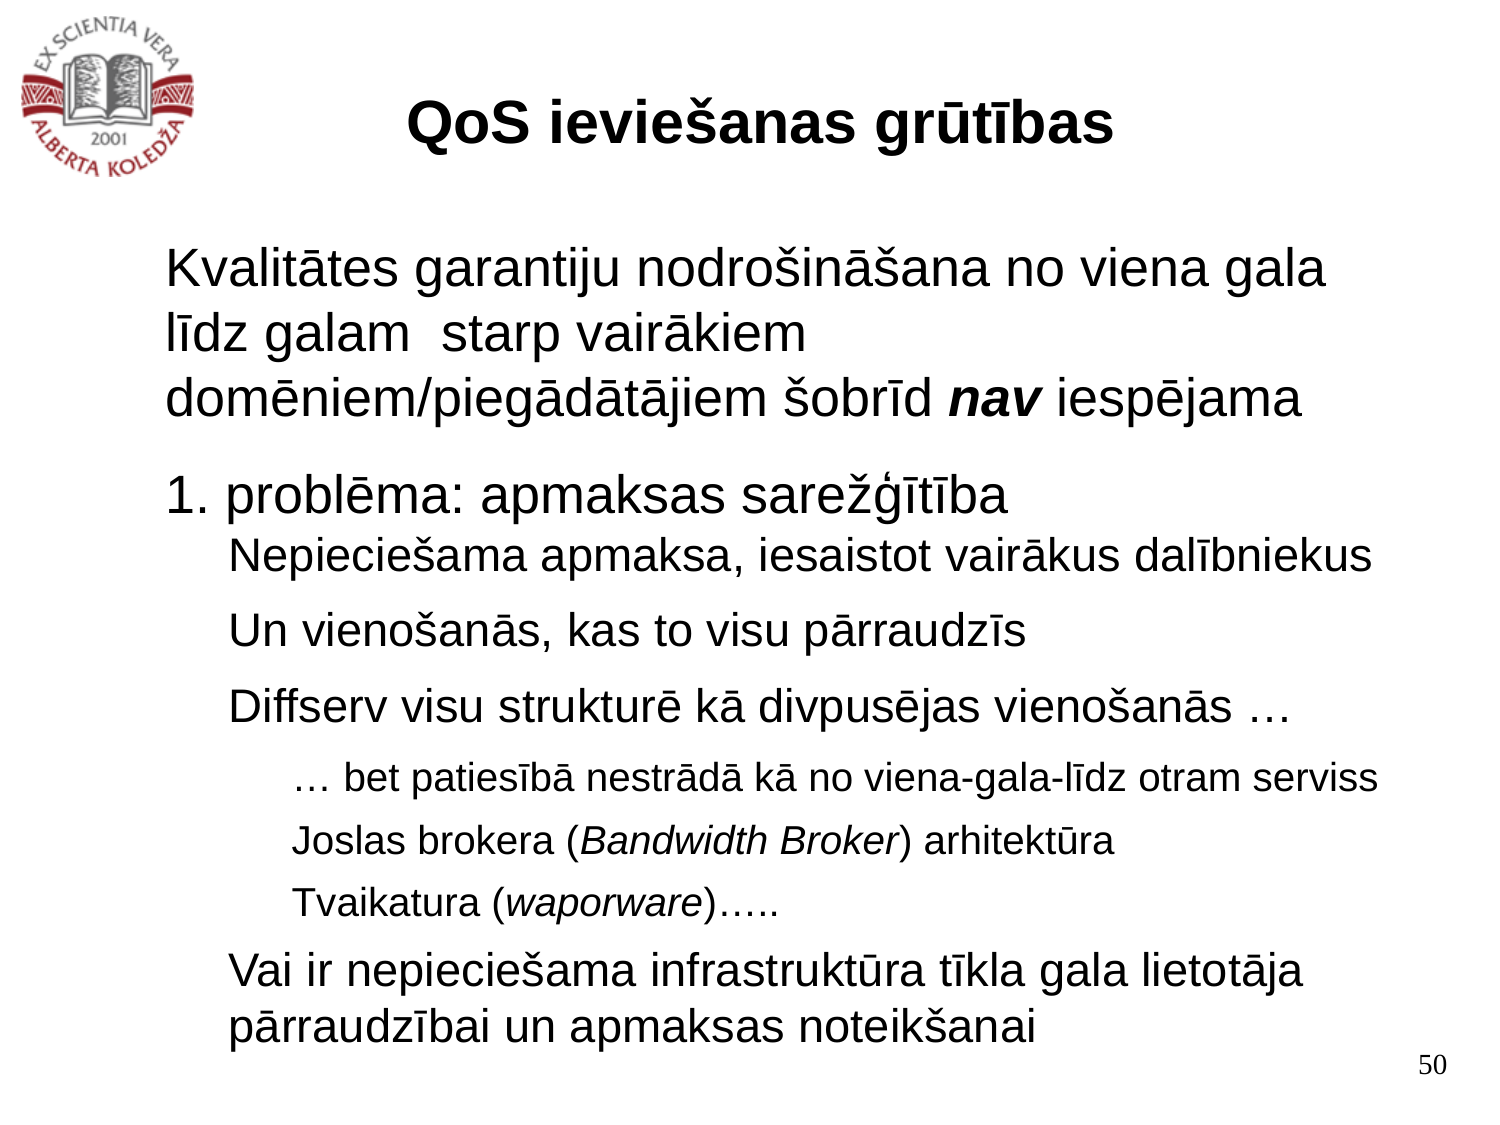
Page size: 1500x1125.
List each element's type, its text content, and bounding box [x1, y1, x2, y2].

text_box <skaitlis> [1312, 1037, 1463, 1101]
picture [21, 16, 194, 177]
list Kvalitātes garantiju nodrošināšana no viena gala līdz galam starp vairākiem domēniem/piegādātājiem šobrīd nav iespējama 1. problēma: apmaksas sarežģītība Nepieciešama apmaksa, iesaistot vairākus dalībniekus Un vienošanās, kas to visu pārraudzīs Diffserv visu strukturē kā divpusējas vienošanās … … bet patiesībā nestrādā kā no viena-gala-līdz otram serviss Joslas brokera (Bandwidth Broker) arhitektūra Tvaikatura (waporware)….. Vai ir nepieciešama infrastruktūra tīkla gala lietotāja pārraudzībai un apmaksas noteikšanai [87, 224, 1426, 1075]
title QoS ieviešanas grūtības [50, 62, 1450, 175]
